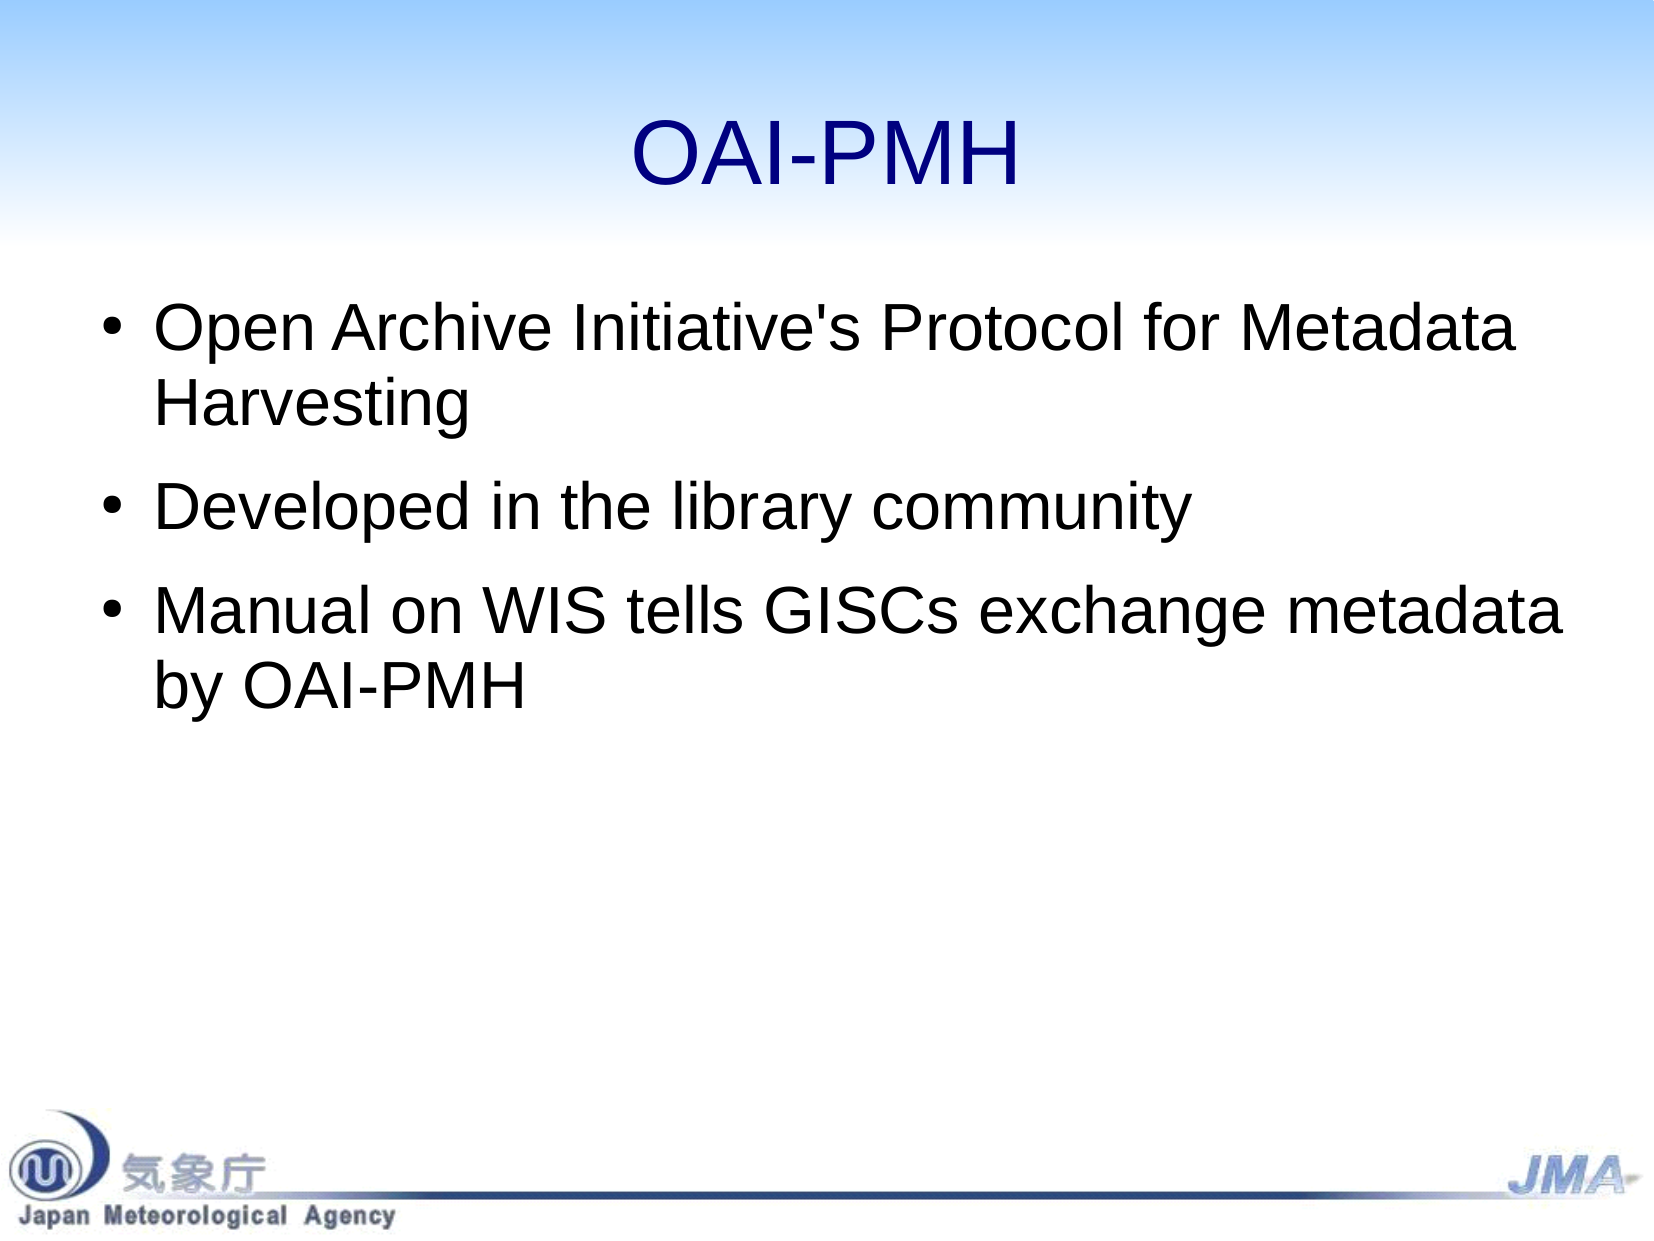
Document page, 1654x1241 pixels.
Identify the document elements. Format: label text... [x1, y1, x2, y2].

title OAI-PMH [82, 49, 1571, 257]
list Open Archive Initiative's Protocol for Metadata Harvesting Developed in the library community Manual on WIS tells GISCs exchange metadata by OAI-PMH [82, 290, 1571, 1010]
picture [1, 1108, 1654, 1241]
